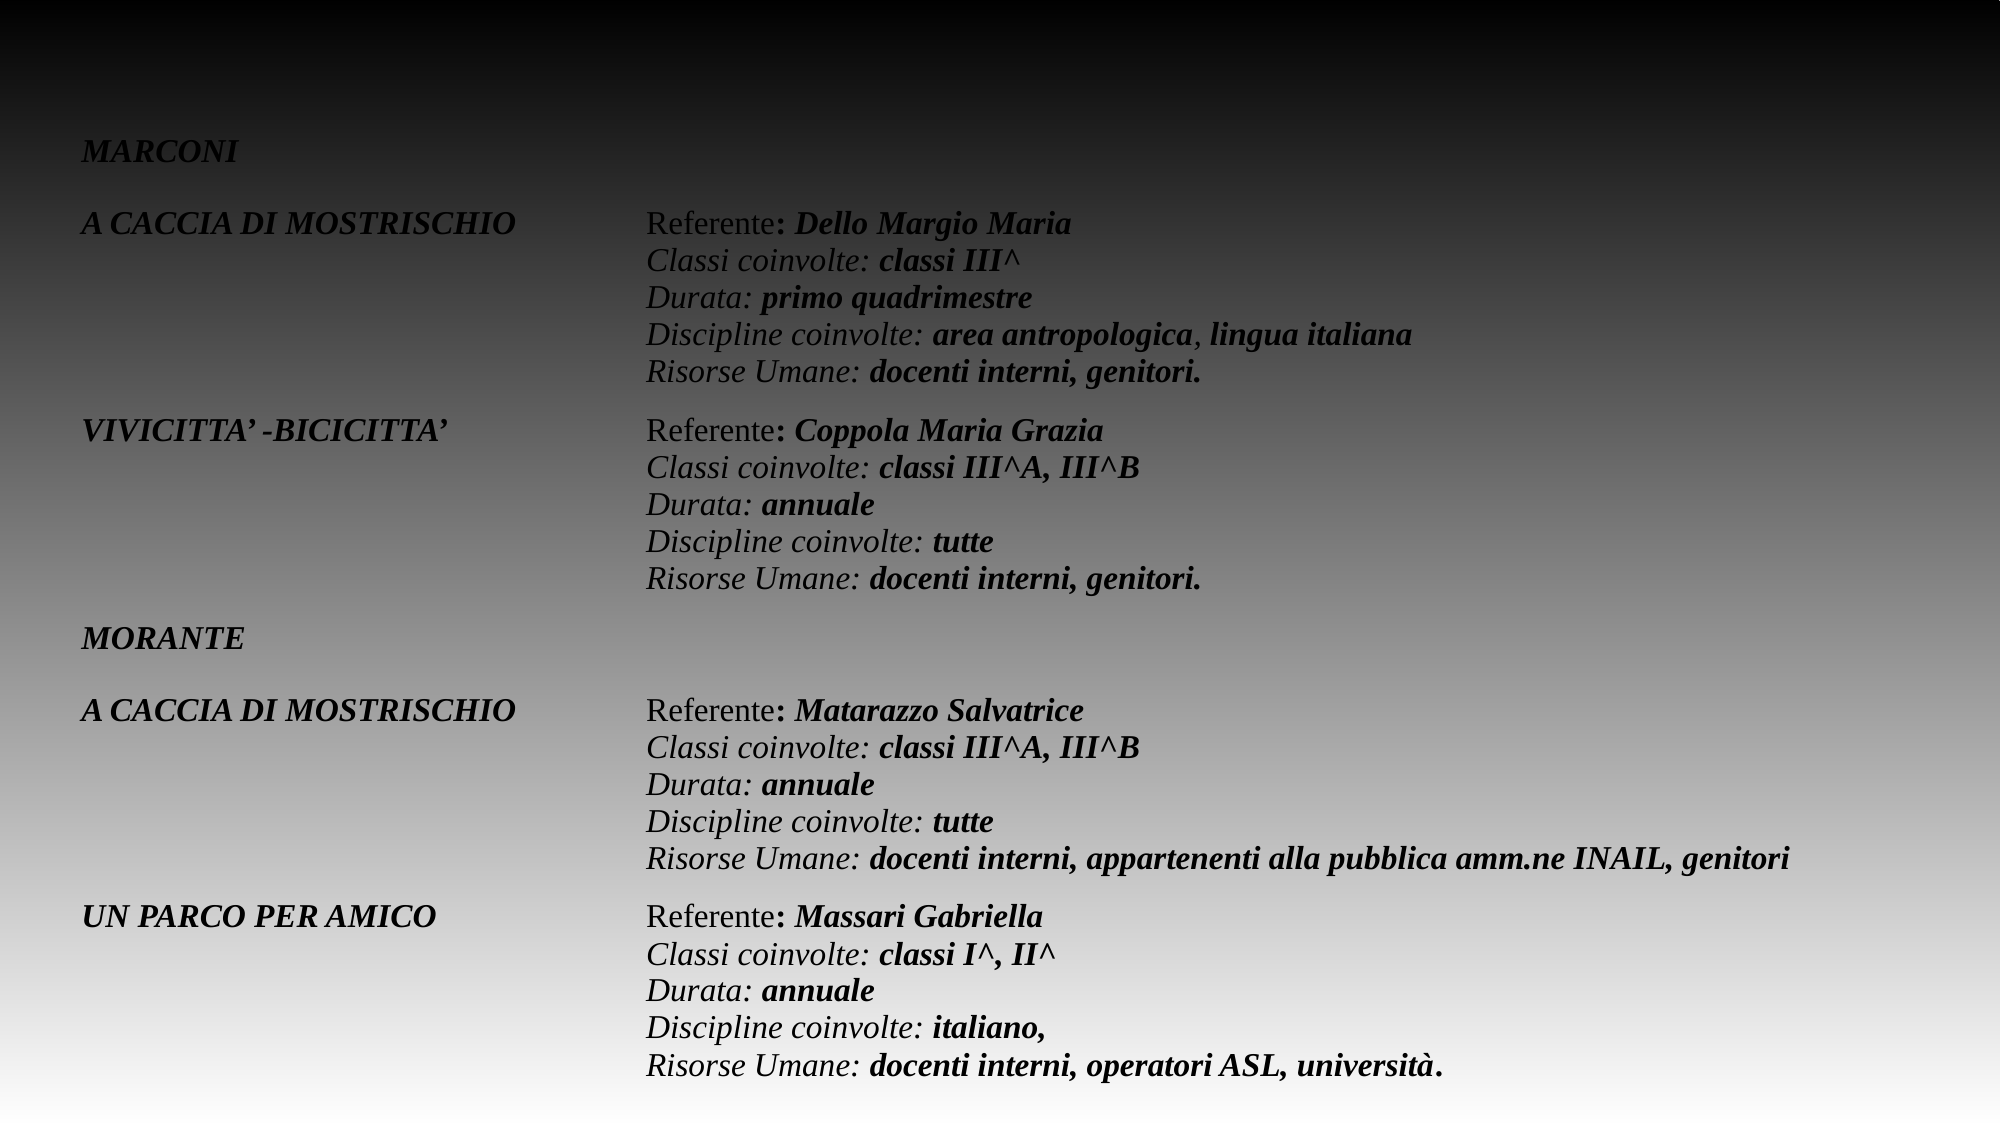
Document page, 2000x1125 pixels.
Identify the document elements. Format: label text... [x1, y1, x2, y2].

table_cell MORANTE [67, 612, 631, 684]
table_cell Referente: Matarazzo Salvatrice Classi coinvolte: classi III^A, III^B Durata: annuale Discipline coinvolte: tutte Risorse Umane: docenti interni, appartenenti alla pubblica amm.ne INAIL, genitori [631, 684, 1886, 891]
table_header MARCONI [67, 125, 631, 197]
table_cell Referente: Coppola Maria Grazia Classi coinvolte: classi III^A, III^B Durata: annuale Discipline coinvolte: tutte Risorse Umane: docenti interni, genitori. [631, 404, 1886, 612]
table_cell Referente: Massari Gabriella Classi coinvolte: classi I^, II^ Durata: annuale Discipline coinvolte: italiano, Risorse Umane: docenti interni, operatori ASL, università. [631, 891, 1886, 1104]
table_cell UN PARCO PER AMICO [67, 891, 631, 1104]
table_cell [631, 612, 1886, 684]
table_cell VIVICITTA’ -BICICITTA’ [67, 404, 631, 612]
table_cell A CACCIA DI MOSTRISCHIO [67, 197, 631, 404]
table_cell A CACCIA DI MOSTRISCHIO [67, 684, 631, 891]
table_cell Referente: Dello Margio Maria Classi coinvolte: classi III^ Durata: primo quadrimestre Discipline coinvolte: area antropologica, lingua italiana Risorse Umane: docenti interni, genitori. [631, 197, 1886, 404]
table_header [631, 125, 1886, 197]
